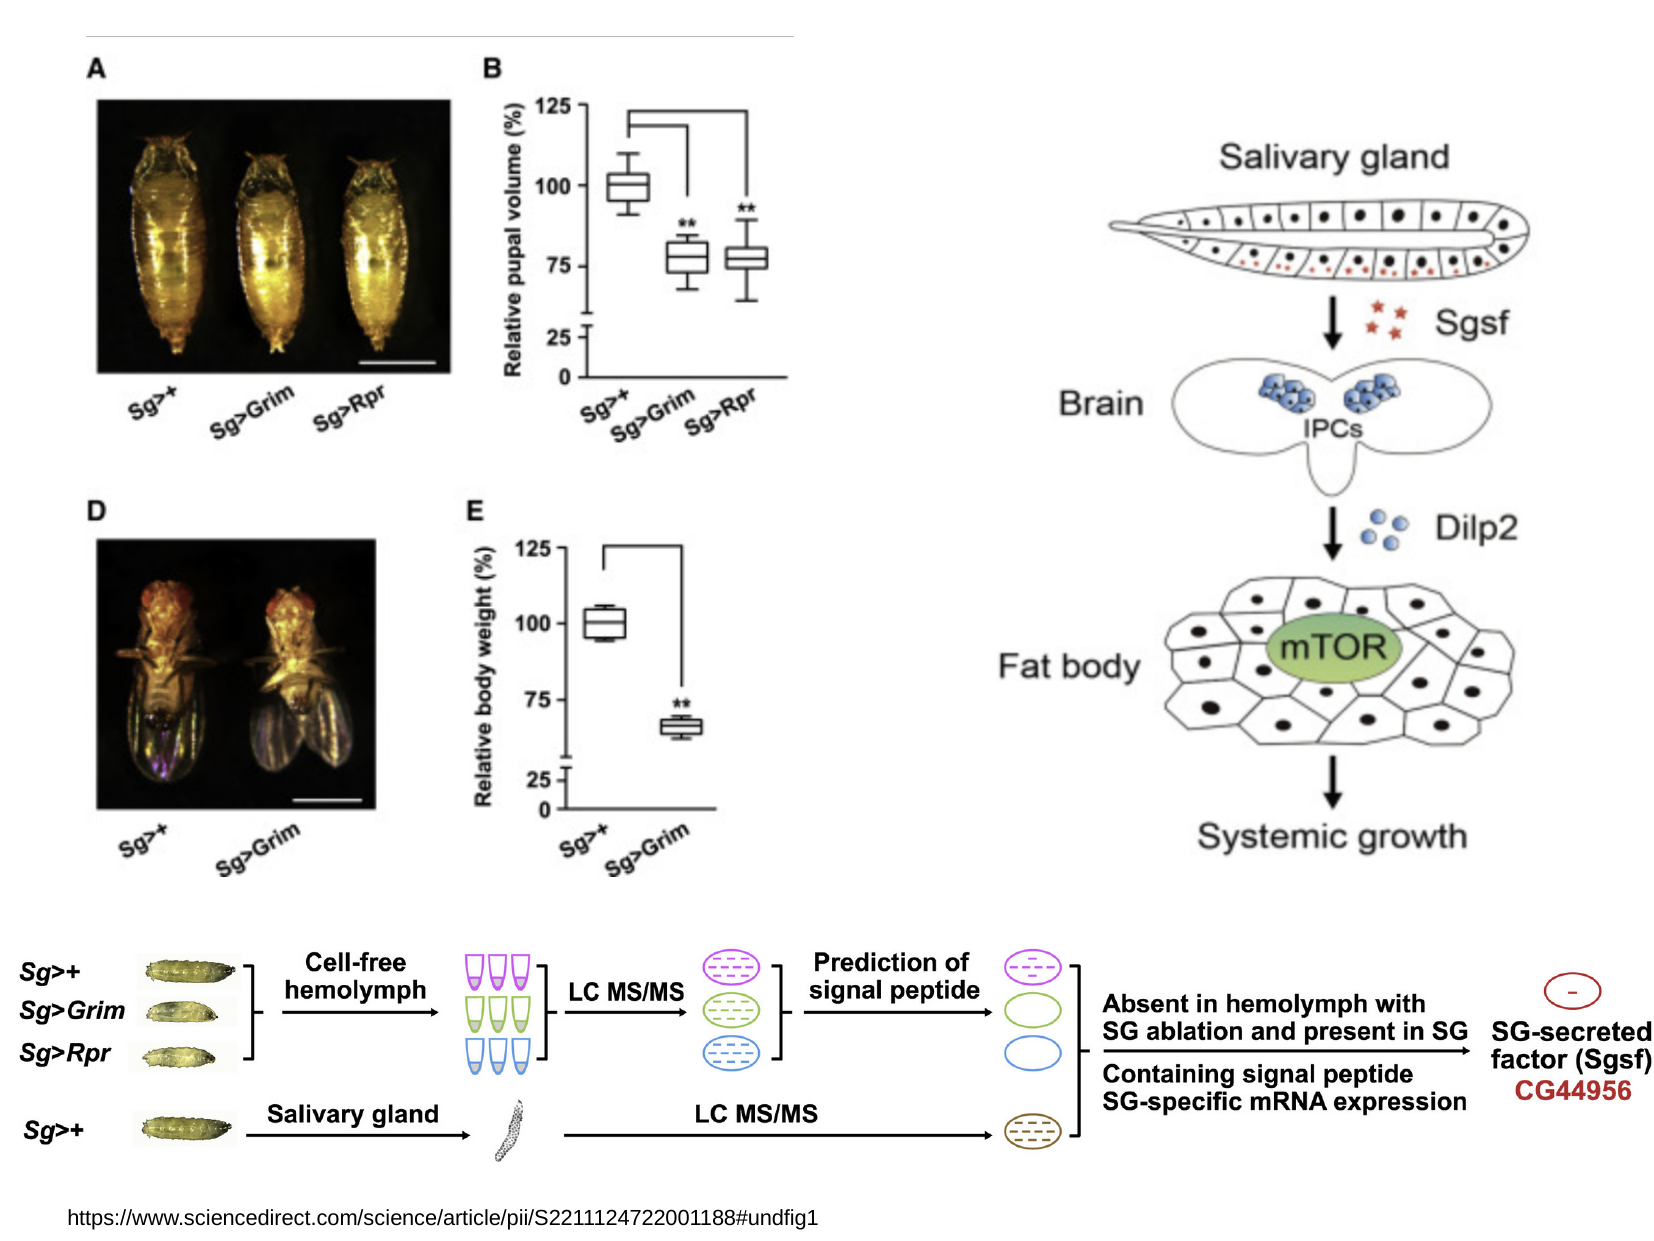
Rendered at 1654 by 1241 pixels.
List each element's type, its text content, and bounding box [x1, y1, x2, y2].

text_box https://www.sciencedirect.com/science/article/pii/S2211124722001188#undfig1 [52, 1198, 1474, 1241]
picture [55, 36, 794, 904]
picture [957, 96, 1567, 874]
picture [0, 918, 1654, 1189]
